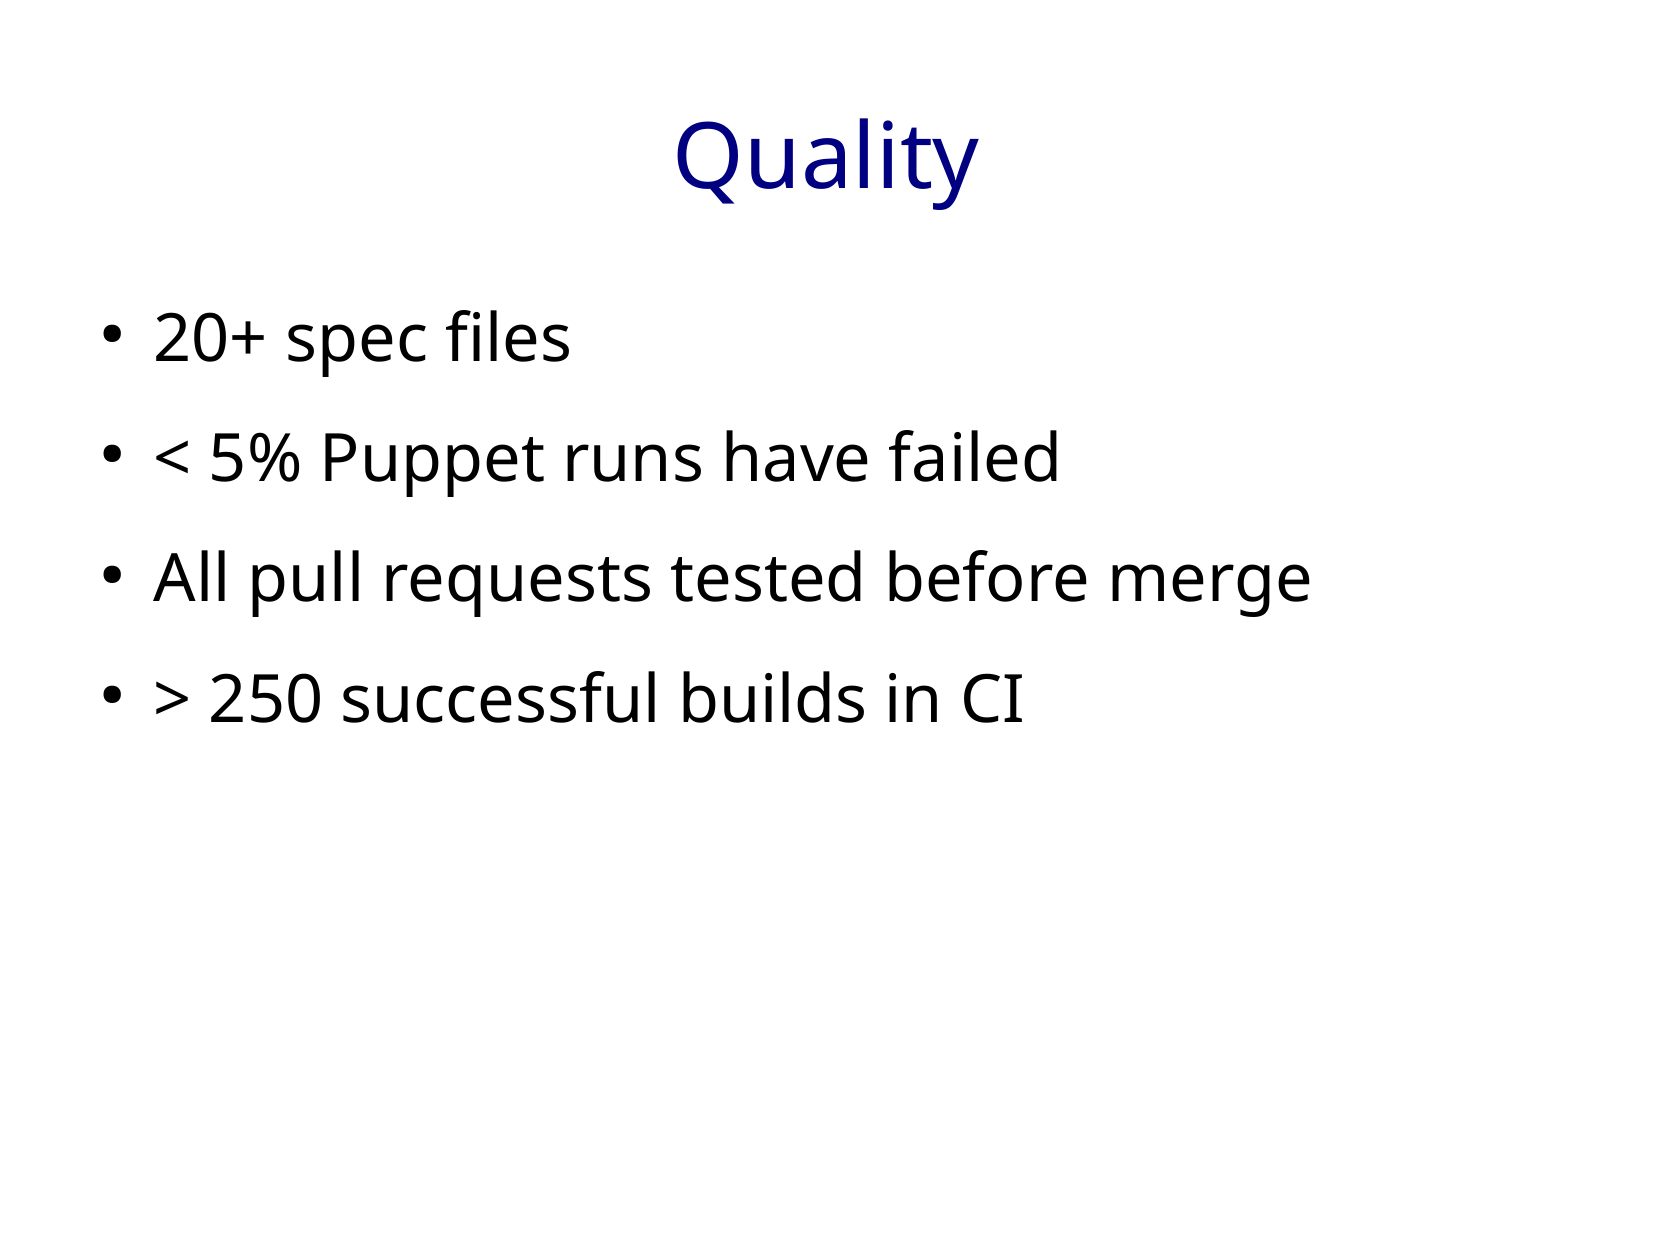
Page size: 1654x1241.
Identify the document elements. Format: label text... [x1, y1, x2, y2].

list 20+ spec files < 5% Puppet runs have failed All pull requests tested before merge > 250 successful builds in CI [82, 290, 1571, 1010]
title Quality [82, 49, 1571, 257]
